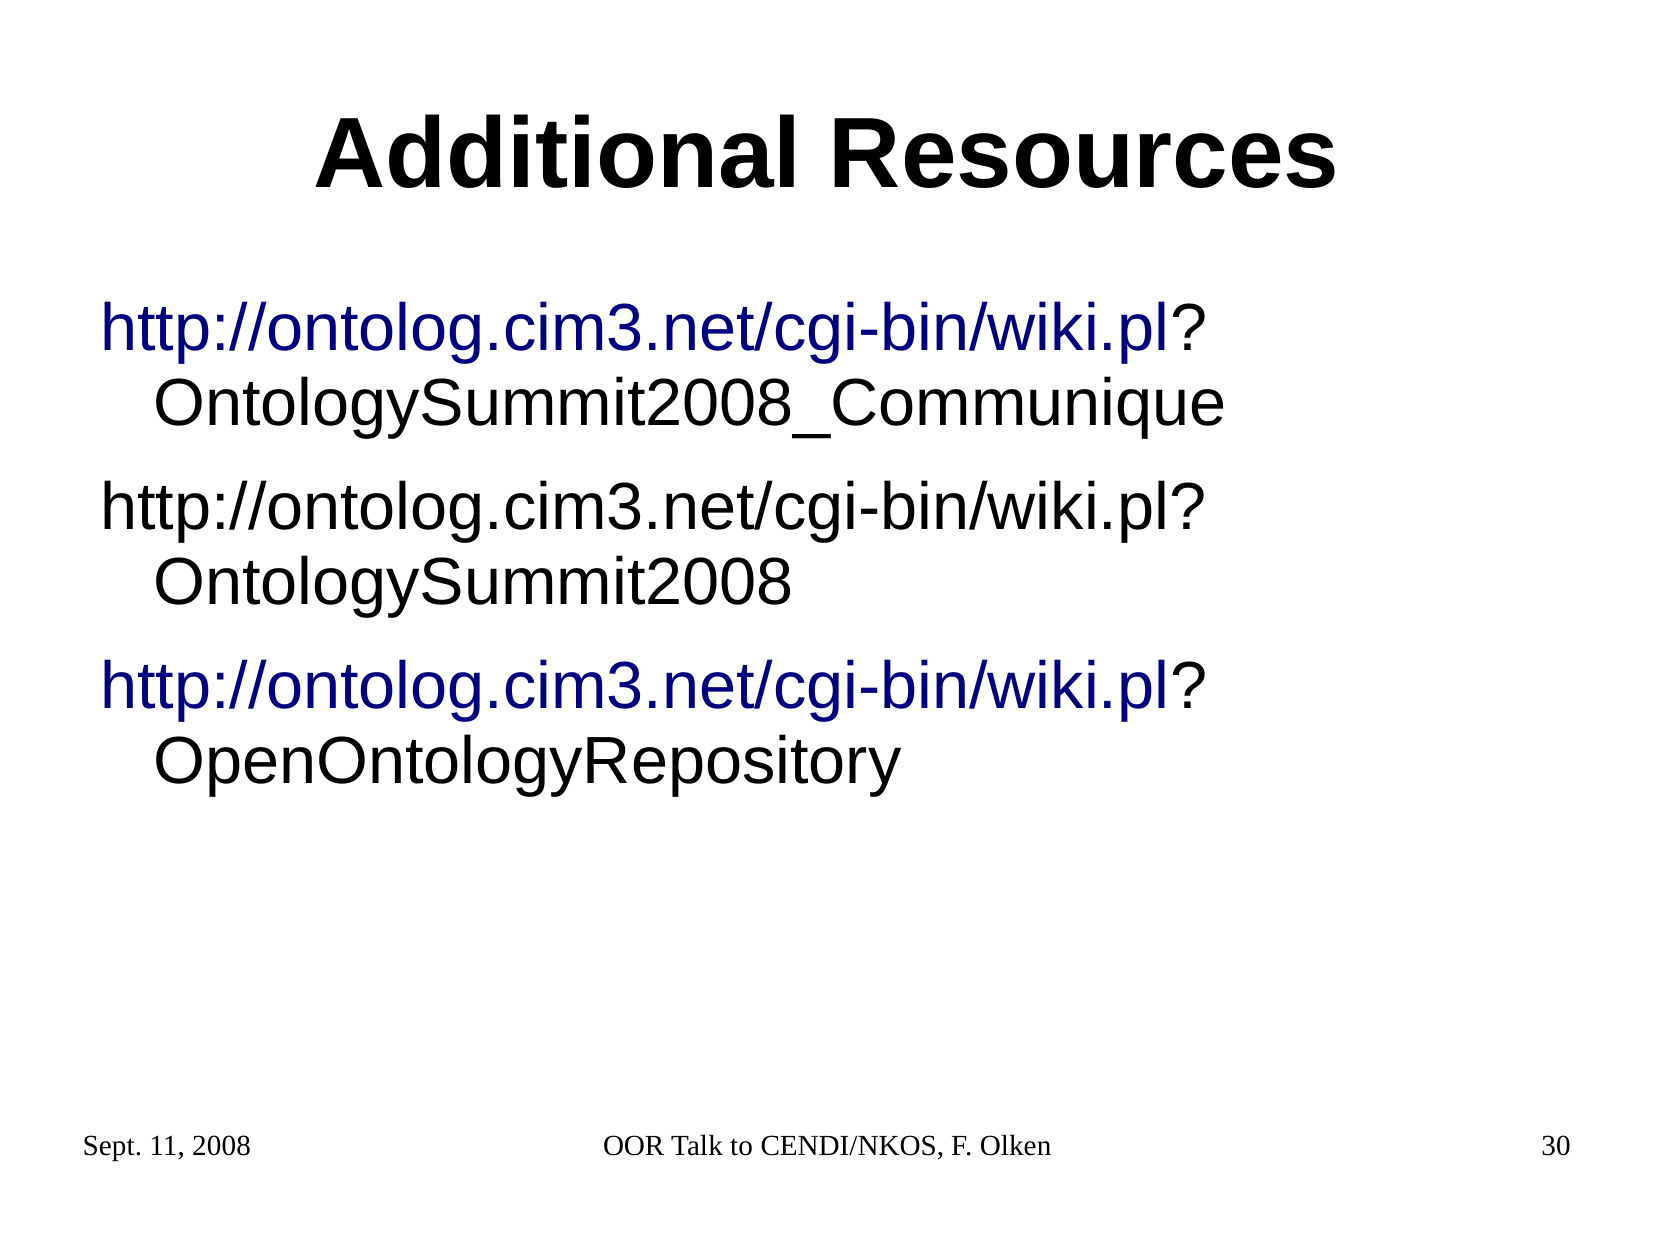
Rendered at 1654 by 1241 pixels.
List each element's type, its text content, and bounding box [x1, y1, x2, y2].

title Additional Resources [82, 56, 1571, 250]
list http://ontolog.cim3.net/cgi-bin/wiki.pl? OntologySummit2008_Communique http://ontolog.cim3.net/cgi-bin/wiki.pl?OntologySummit2008 http://ontolog.cim3.net/cgi-bin/wiki.pl?OpenOntologyRepository [82, 290, 1571, 1094]
